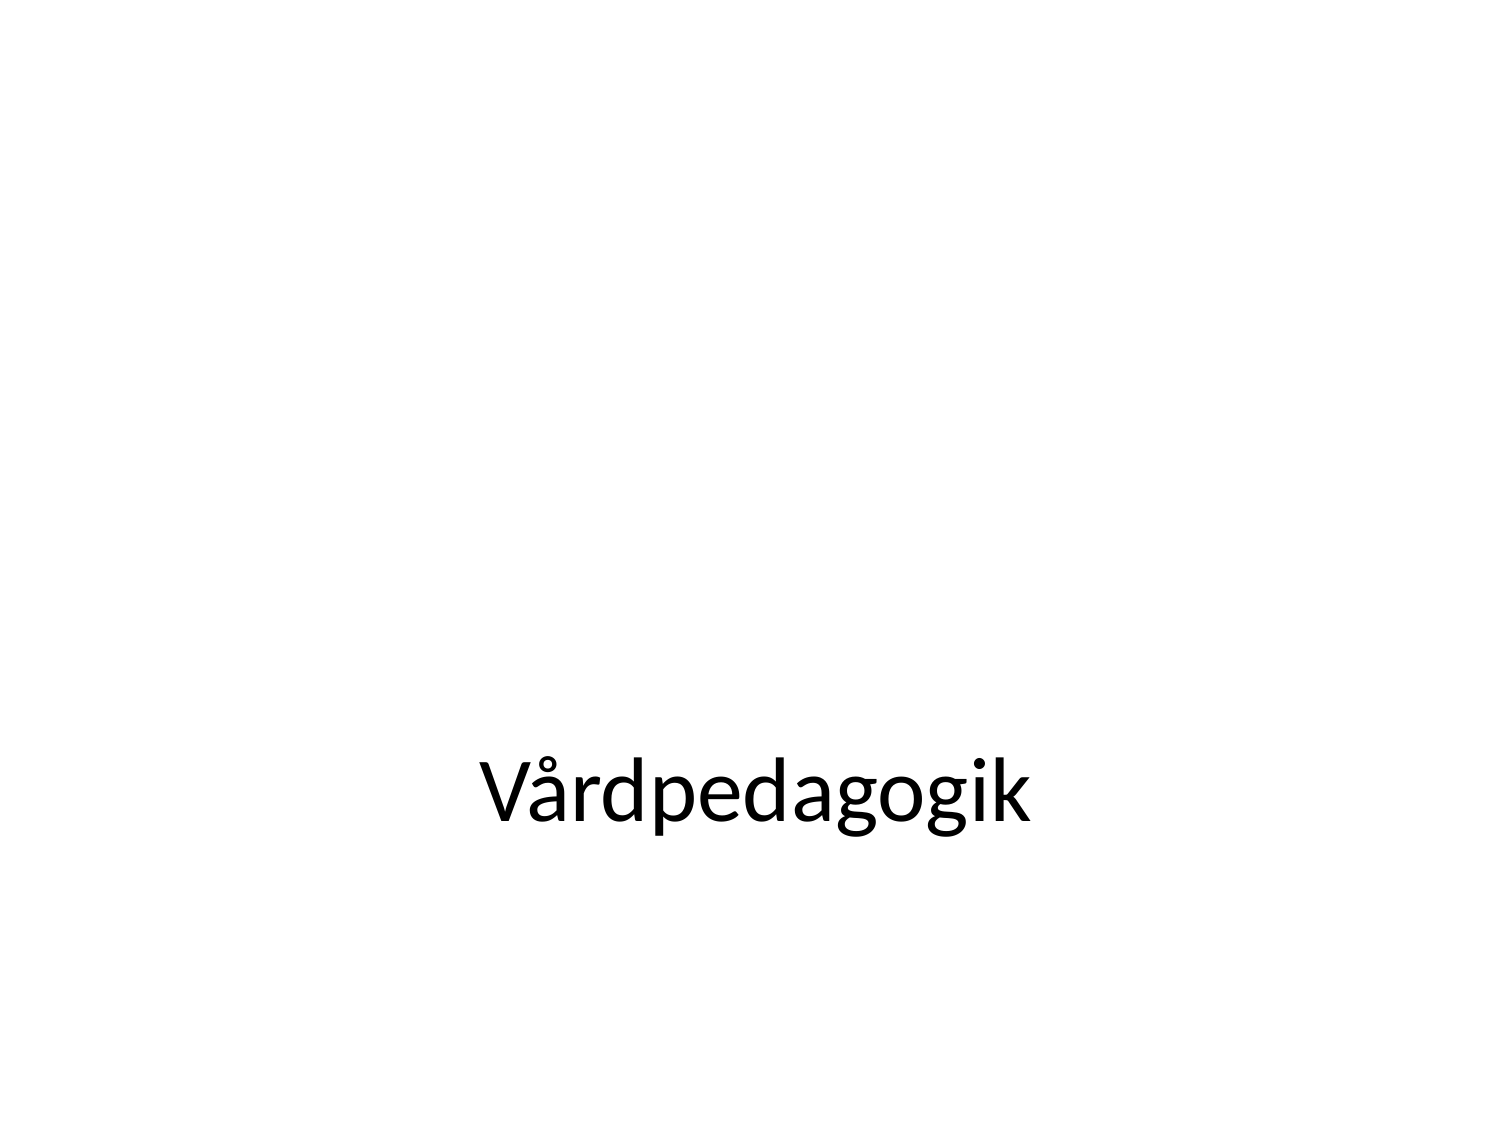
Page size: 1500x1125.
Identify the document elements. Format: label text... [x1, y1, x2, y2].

title Vårdpedagogik [118, 722, 1394, 947]
